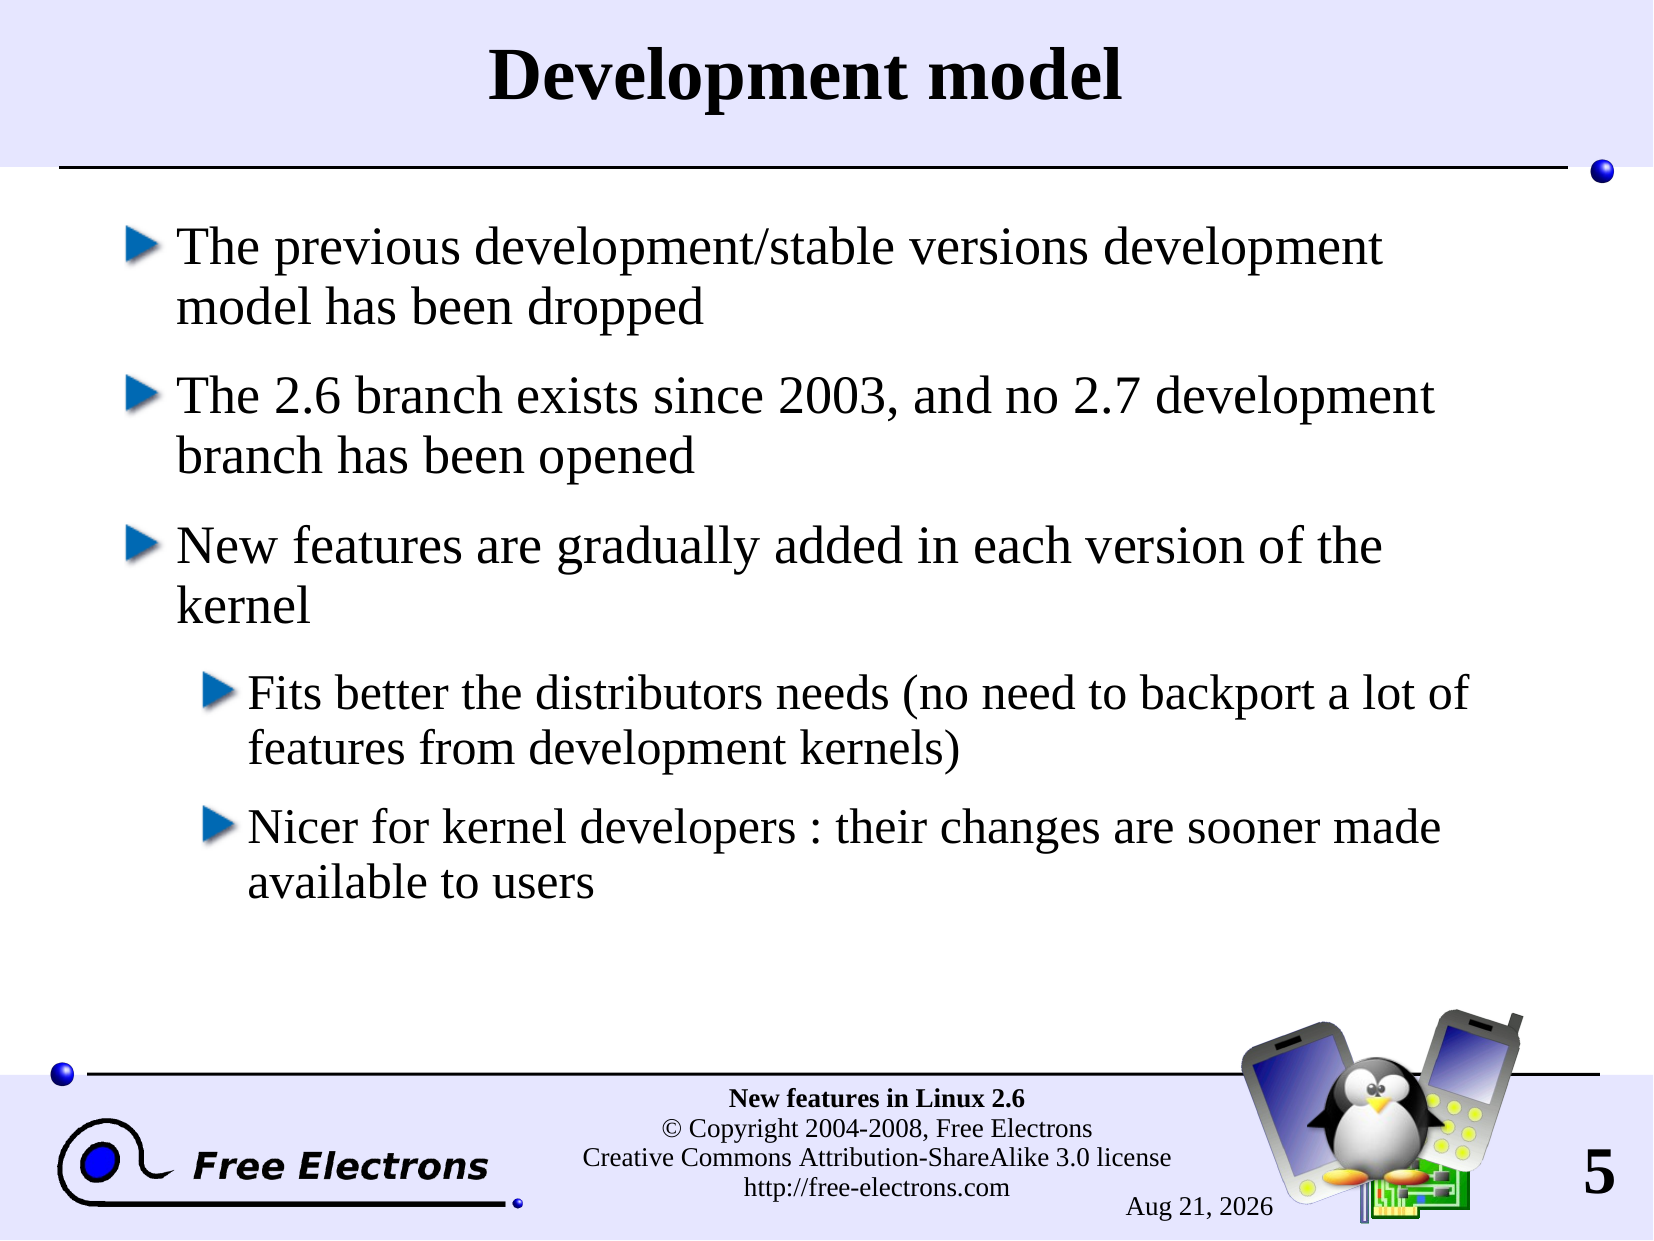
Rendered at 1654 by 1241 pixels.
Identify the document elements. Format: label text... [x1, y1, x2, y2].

list The previous development/stable versions development model has been dropped The 2.6 branch exists since 2003, and no 2.7 development branch has been opened New features are gradually added in each version of the kernel Fits better the distributors needs (no need to backport a lot of features from development kernels) Nicer for kernel developers : their changes are sooner made available to users [105, 216, 1518, 1066]
title Development model [60, 25, 1551, 124]
picture [50, 1107, 527, 1216]
picture [1231, 1007, 1538, 1241]
